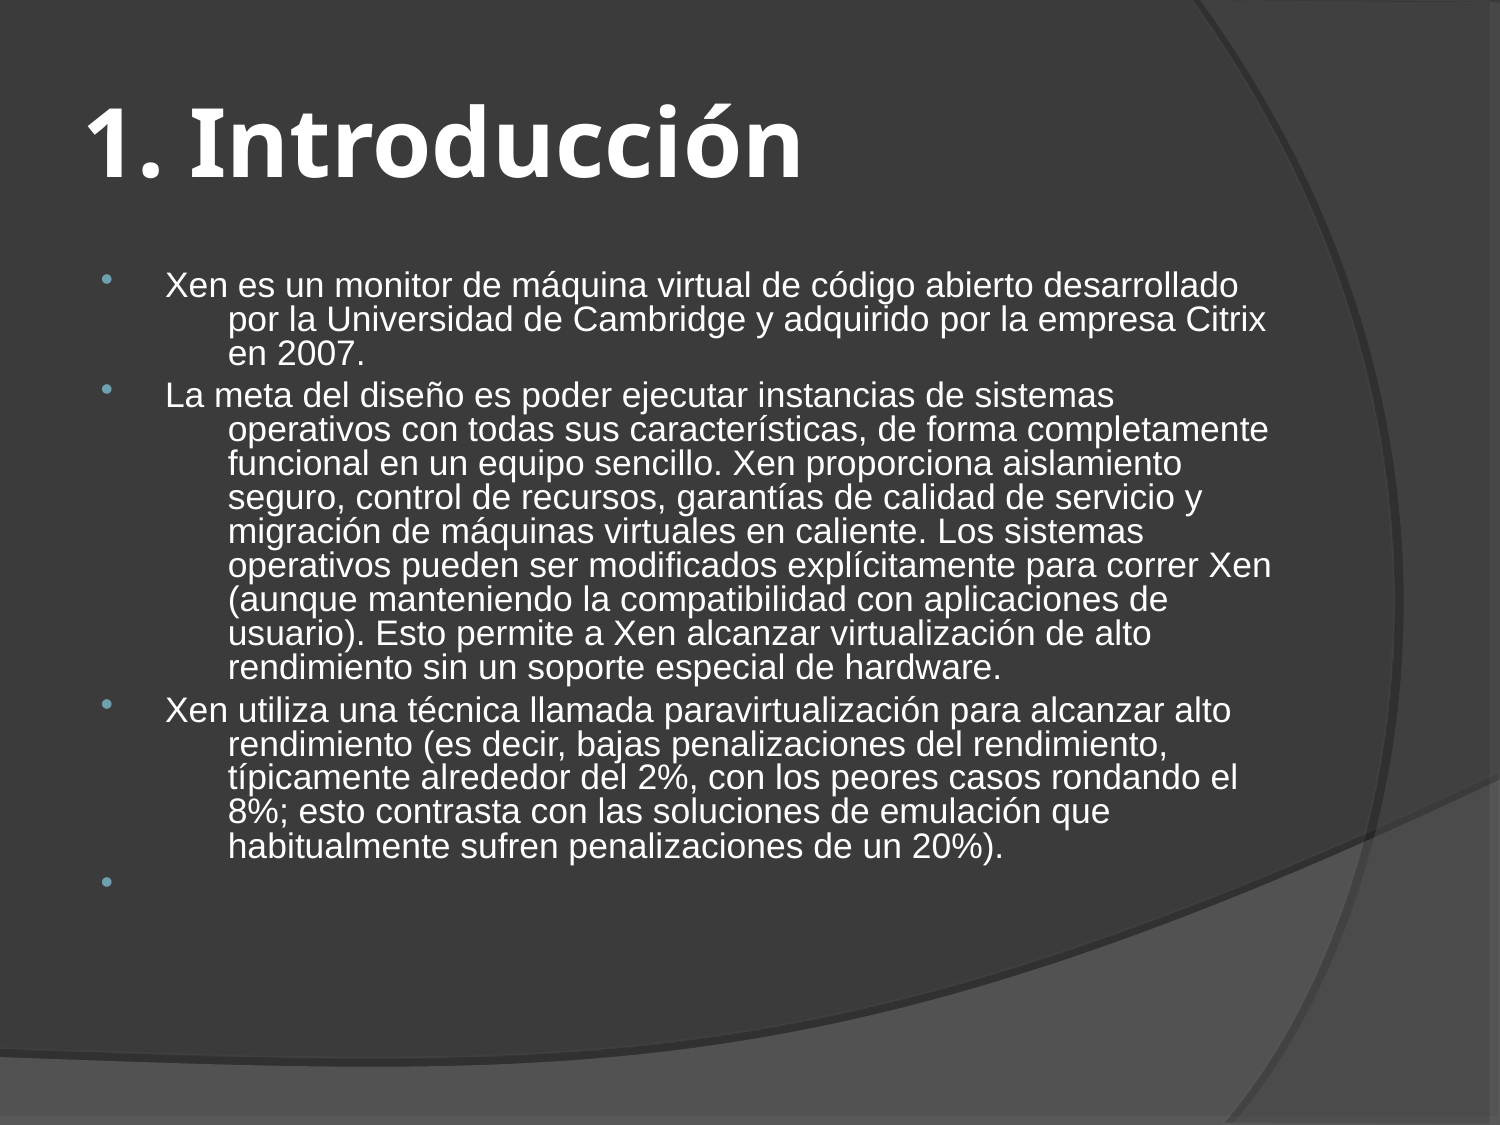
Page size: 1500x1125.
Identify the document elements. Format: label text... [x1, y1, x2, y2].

list Xen es un monitor de máquina virtual de código abierto desarrollado por la Universidad de Cambridge y adquirido por la empresa Citrix en 2007. La meta del diseño es poder ejecutar instancias de sistemas operativos con todas sus características, de forma completamente funcional en un equipo sencillo. Xen proporciona aislamiento seguro, control de recursos, garantías de calidad de servicio y migración de máquinas virtuales en caliente. Los sistemas operativos pueden ser modificados explícitamente para correr Xen (aunque manteniendo la compatibilidad con aplicaciones de usuario). Esto permite a Xen alcanzar virtualización de alto rendimiento sin un soporte especial de hardware. Xen utiliza una técnica llamada paravirtualización para alcanzar alto rendimiento (es decir, bajas penalizaciones del rendimiento, típicamente alrededor del 2%, con los peores casos rondando el 8%; esto contrasta con las soluciones de emulación que habitualmente sufren penalizaciones de un 20%). [75, 262, 1300, 1005]
title 1. Introducción [75, 45, 1300, 233]
